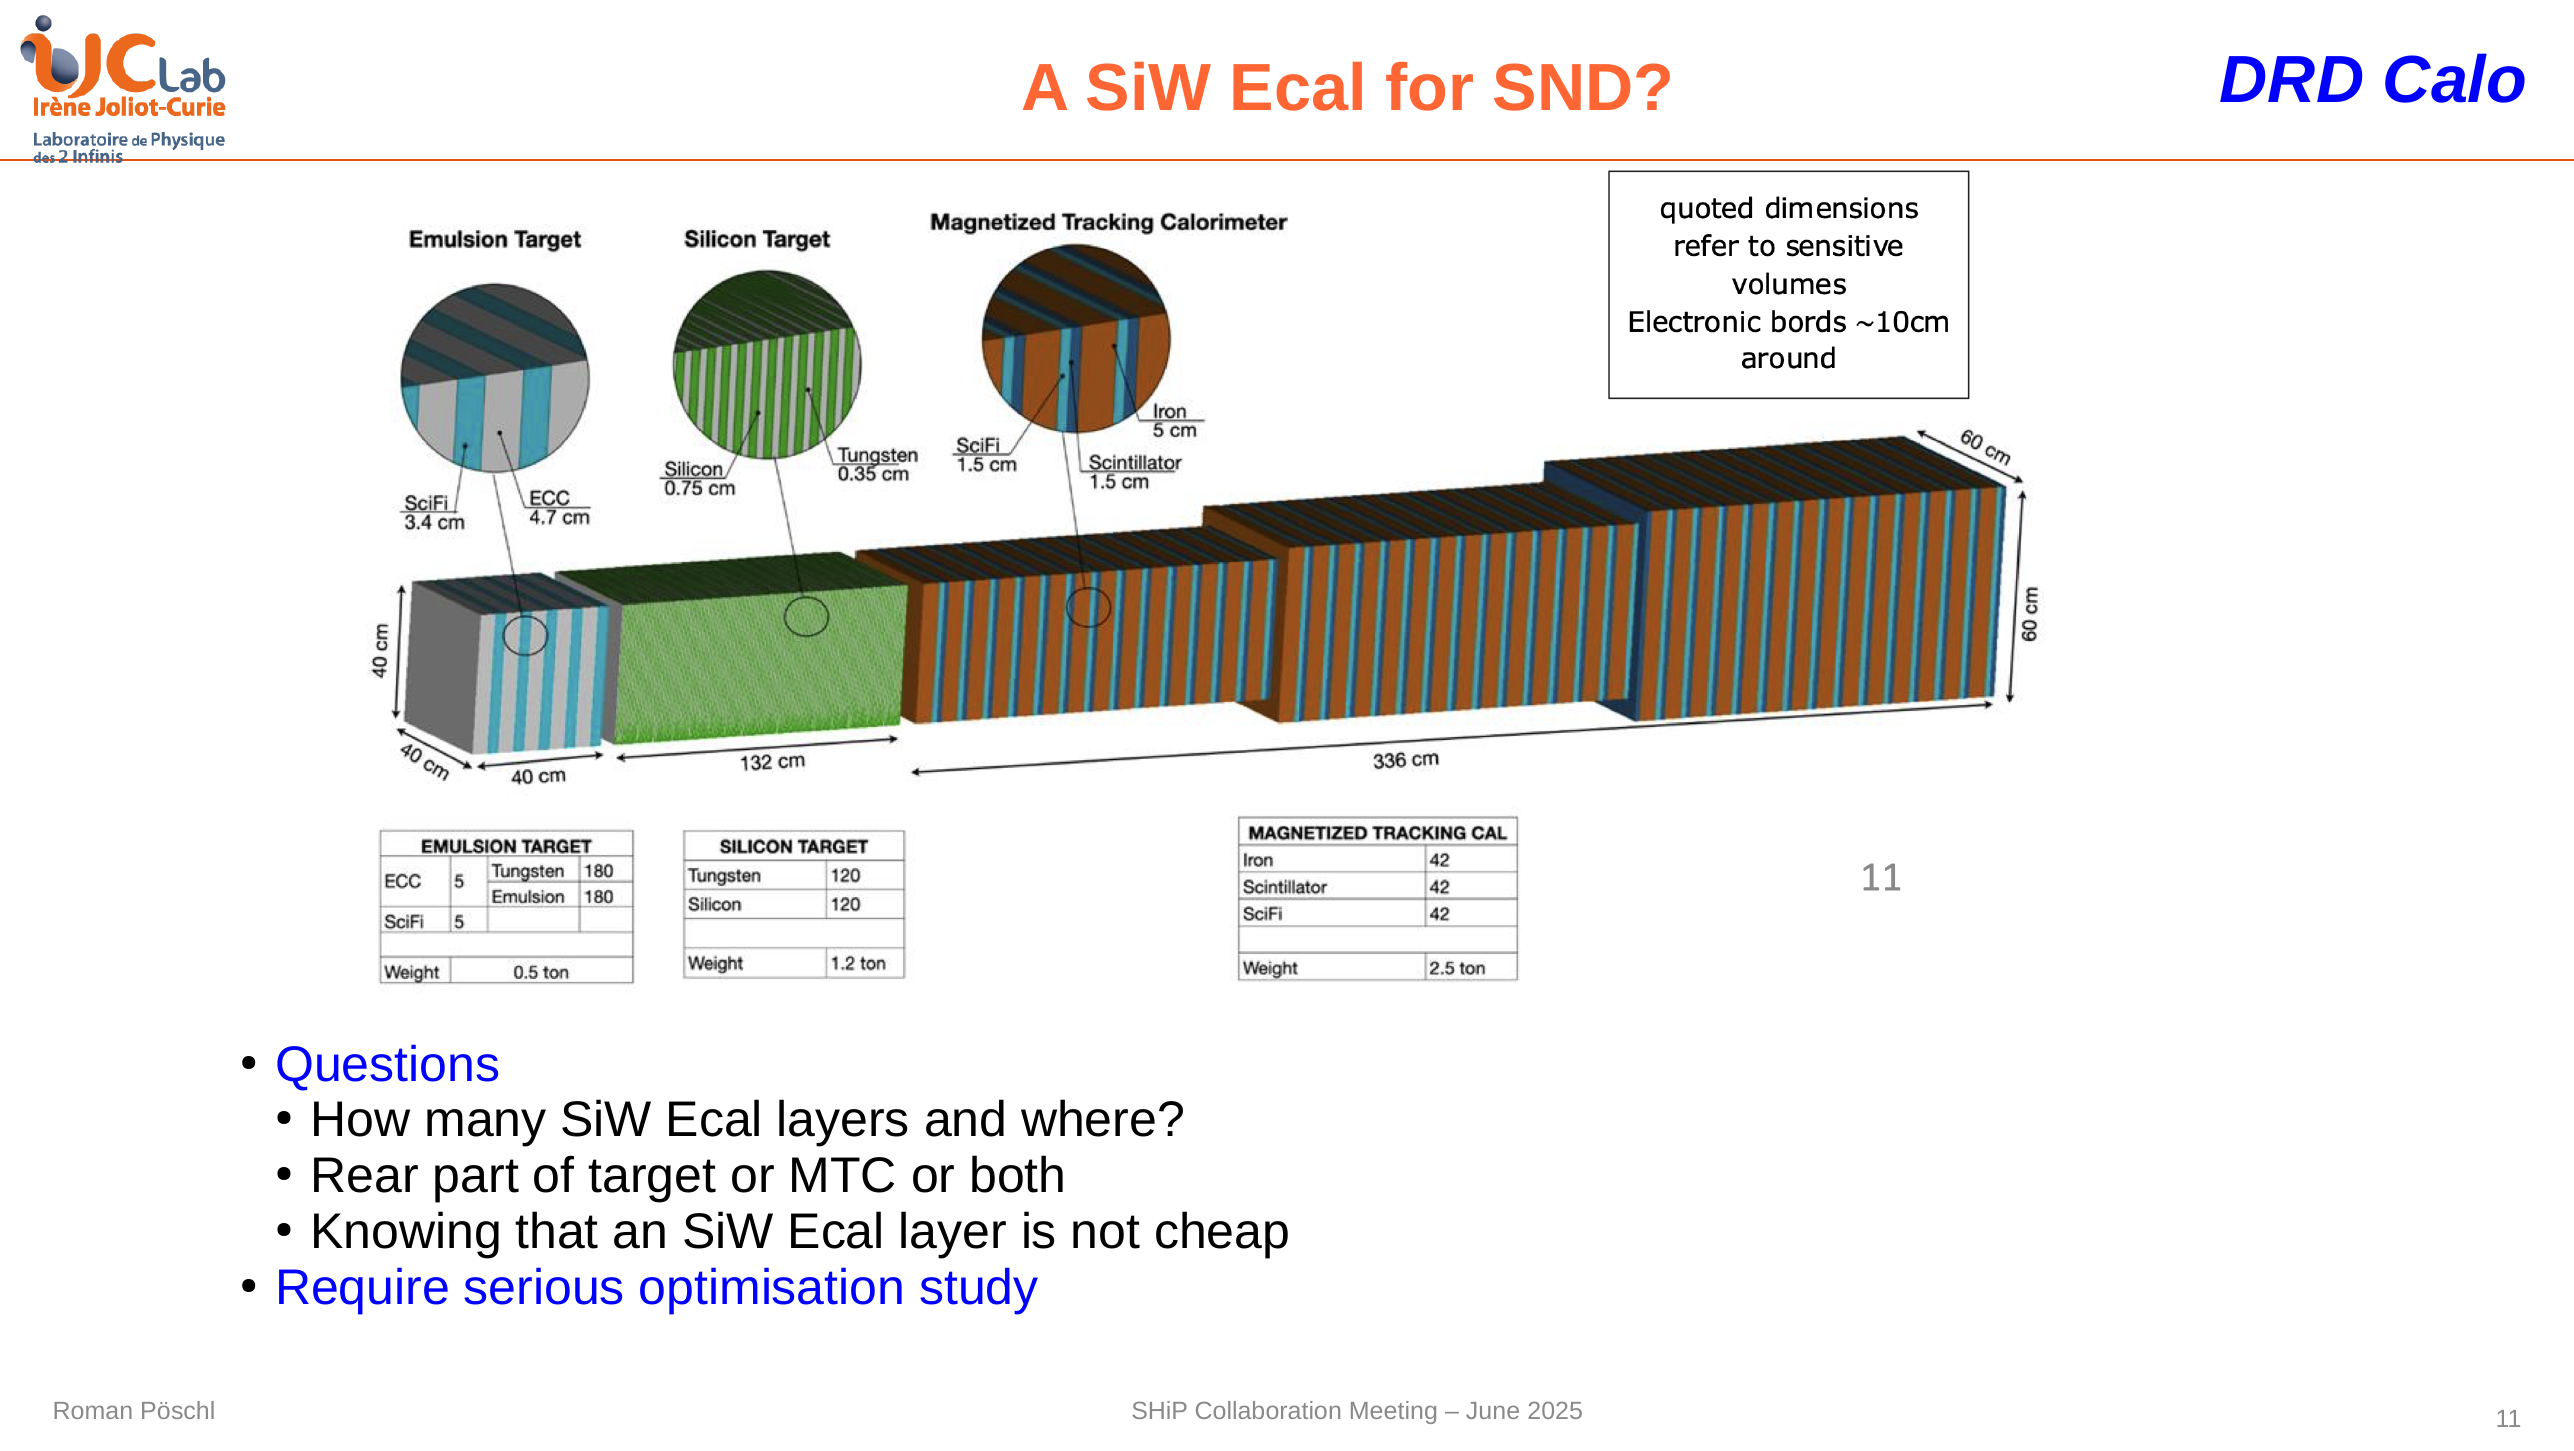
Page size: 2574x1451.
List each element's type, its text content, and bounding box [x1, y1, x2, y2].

text_box Questions How many SiW Ecal layers and where? Rear part of target or MTC or both Knowing that an SiW Ecal layer is not cheap Require serious optimisation study [225, 1028, 1307, 1323]
picture [4, 0, 241, 178]
title A SiW Ecal for SND? [285, 7, 2431, 168]
picture [352, 166, 2056, 1001]
